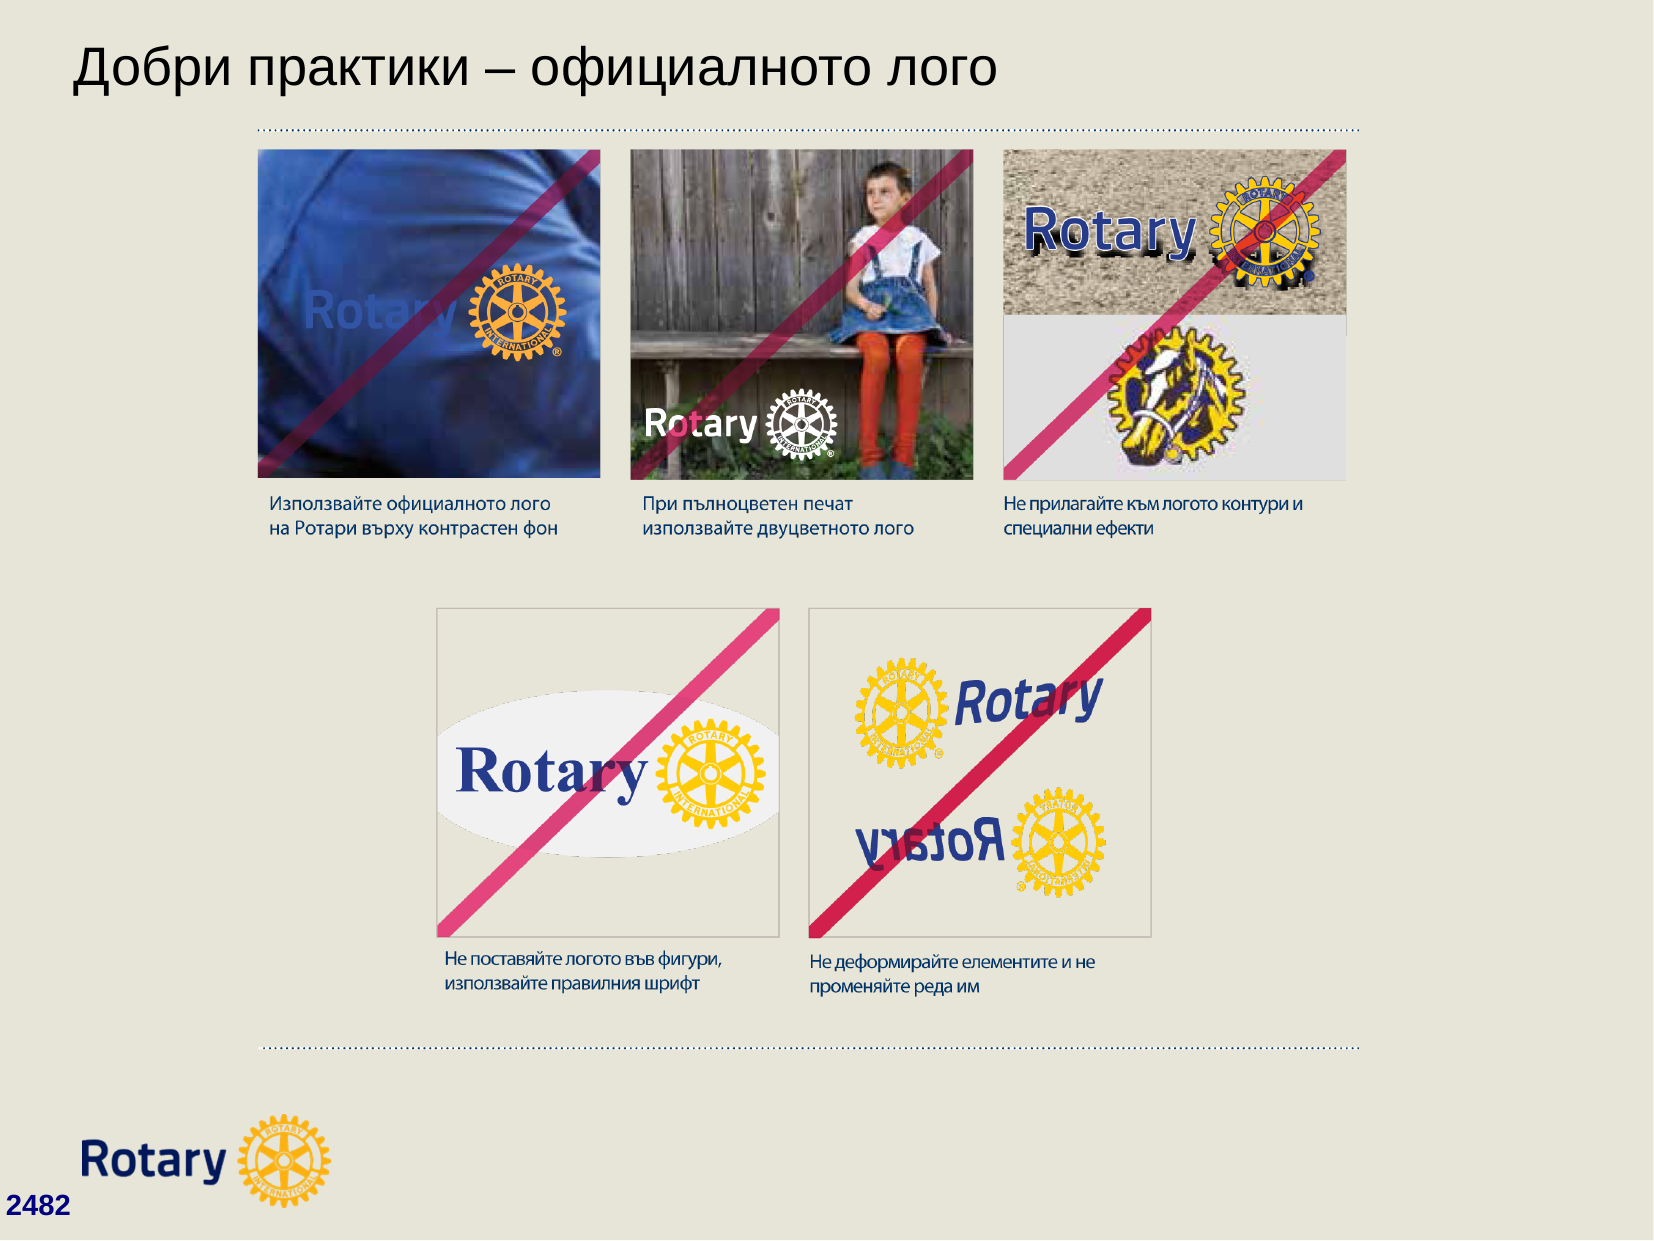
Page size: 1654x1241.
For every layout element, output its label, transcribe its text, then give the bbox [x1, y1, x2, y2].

picture [246, 118, 1359, 1073]
text_box Добри практики – официалното лого [59, 29, 1359, 119]
